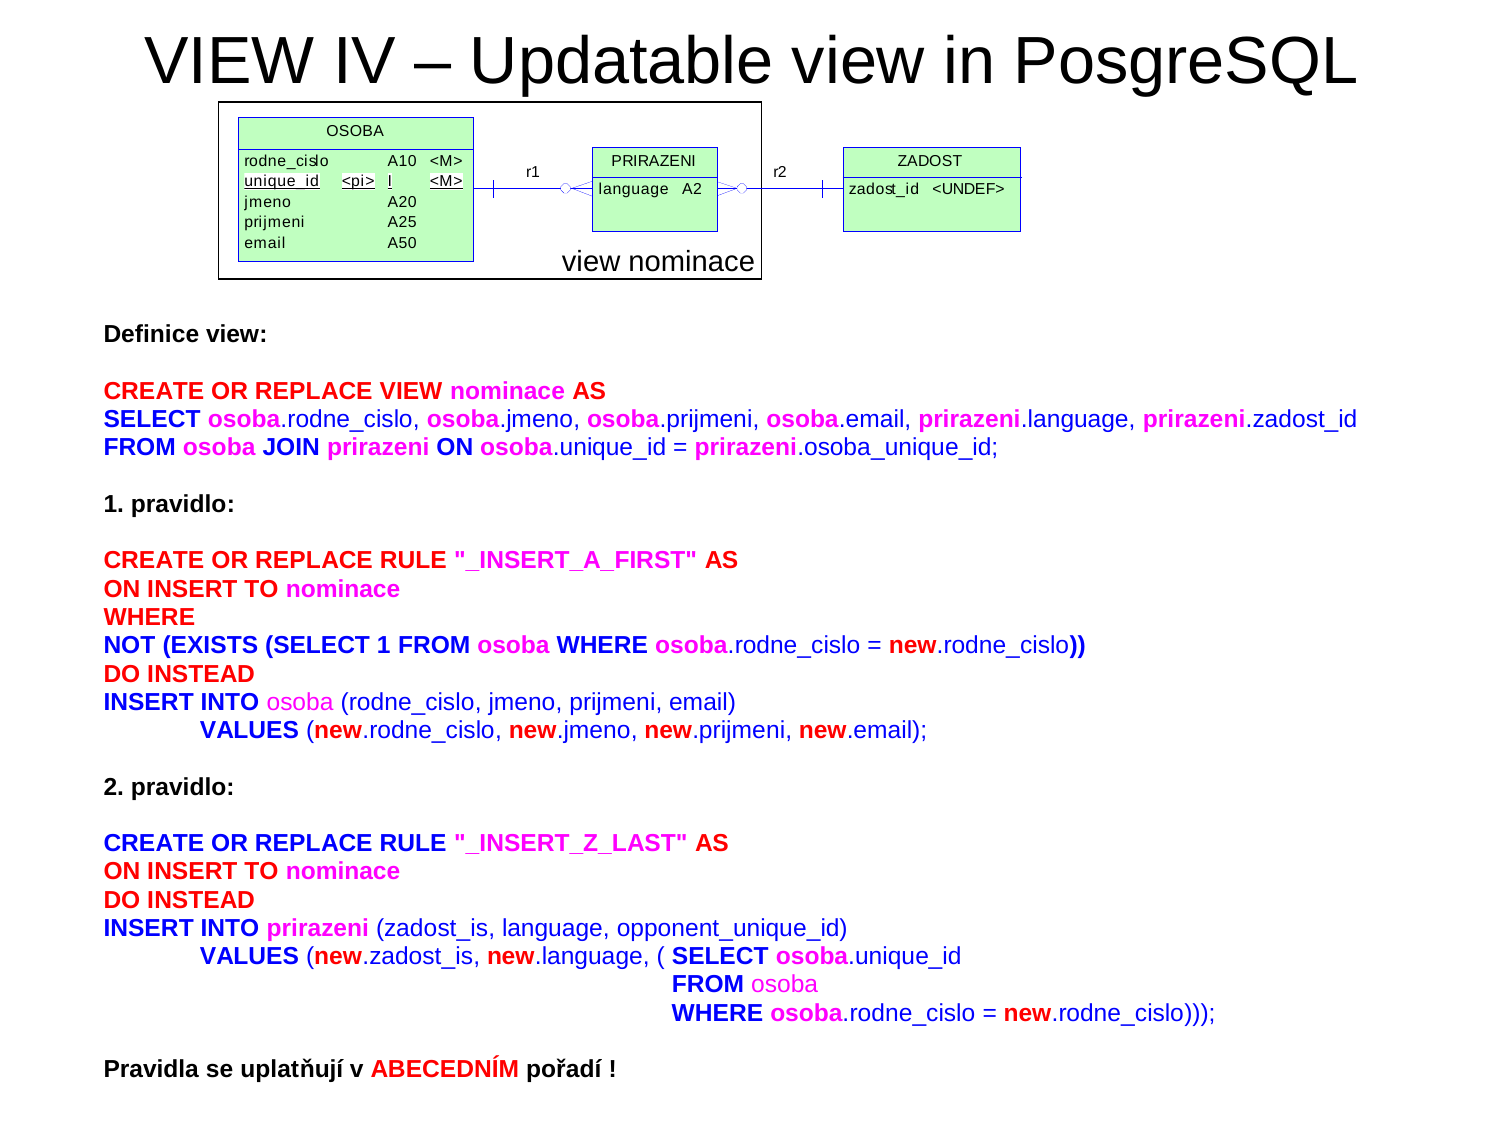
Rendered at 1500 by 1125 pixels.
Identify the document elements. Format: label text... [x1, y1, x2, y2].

text_box view nominace [547, 264, 771, 285]
picture [237, 117, 1024, 264]
title VIEW IV – Updatable view in PosgreSQL [76, 0, 1427, 114]
title VIEW IV – Updatable view in PosgreSQL [219, 103, 761, 114]
chart [103, 320, 1414, 1087]
